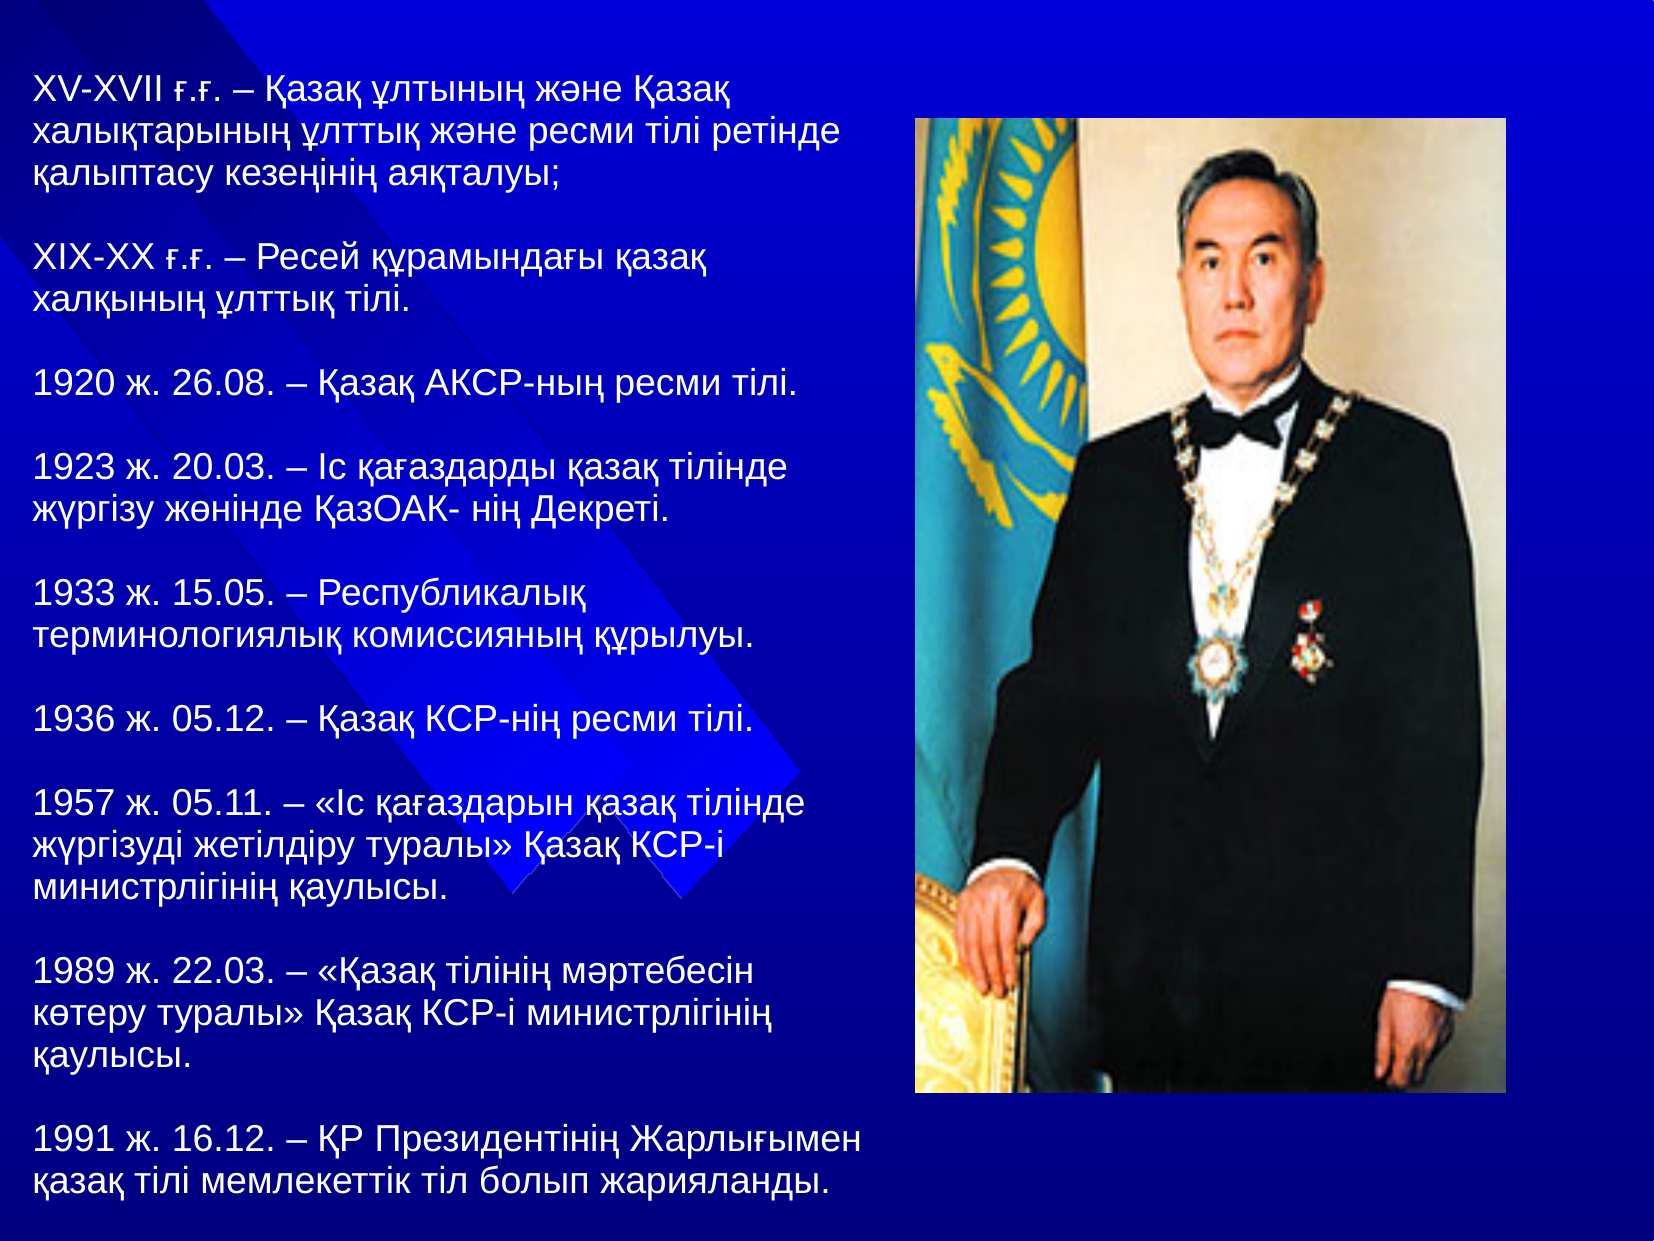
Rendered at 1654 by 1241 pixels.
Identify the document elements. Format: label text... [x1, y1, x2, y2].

picture [915, 118, 1506, 1093]
text_box XV-XVII ғ.ғ. – Қазақ ұлтының және Қазақ халықтарының ұлттық және ресми тілі ретінде қалыптасу кезеңінің аяқталуы; XIX-XX ғ.ғ. – Ресей құрамындағы қазақ халқының ұлттық тілі. 1920 ж. 26.08. – Қазақ АКСР-ның ресми тілі. 1923 ж. 20.03. – Іс қағаздарды қазақ тілінде жүргізу жөнінде ҚазОАК- нің Декреті. 1933 ж. 15.05. – Республикалық терминологиялық комиссияның құрылуы. 1936 ж. 05.12. – Қазақ КСР-нің ресми тілі. 1957 ж. 05.11. – «Іс қағаздарын қазақ тілінде жүргізуді жетілдіру туралы» Қазақ КСР-і министрлігінің қаулысы. 1989 ж. 22.03. – «Қазақ тілінің мәртебесін көтеру туралы» Қазақ КСР-і министрлігінің қаулысы. 1991 ж. 16.12. – ҚР Президентінің Жарлығымен қазақ тілі мемлекеттік тіл болып жарияланды. [17, 60, 886, 1211]
